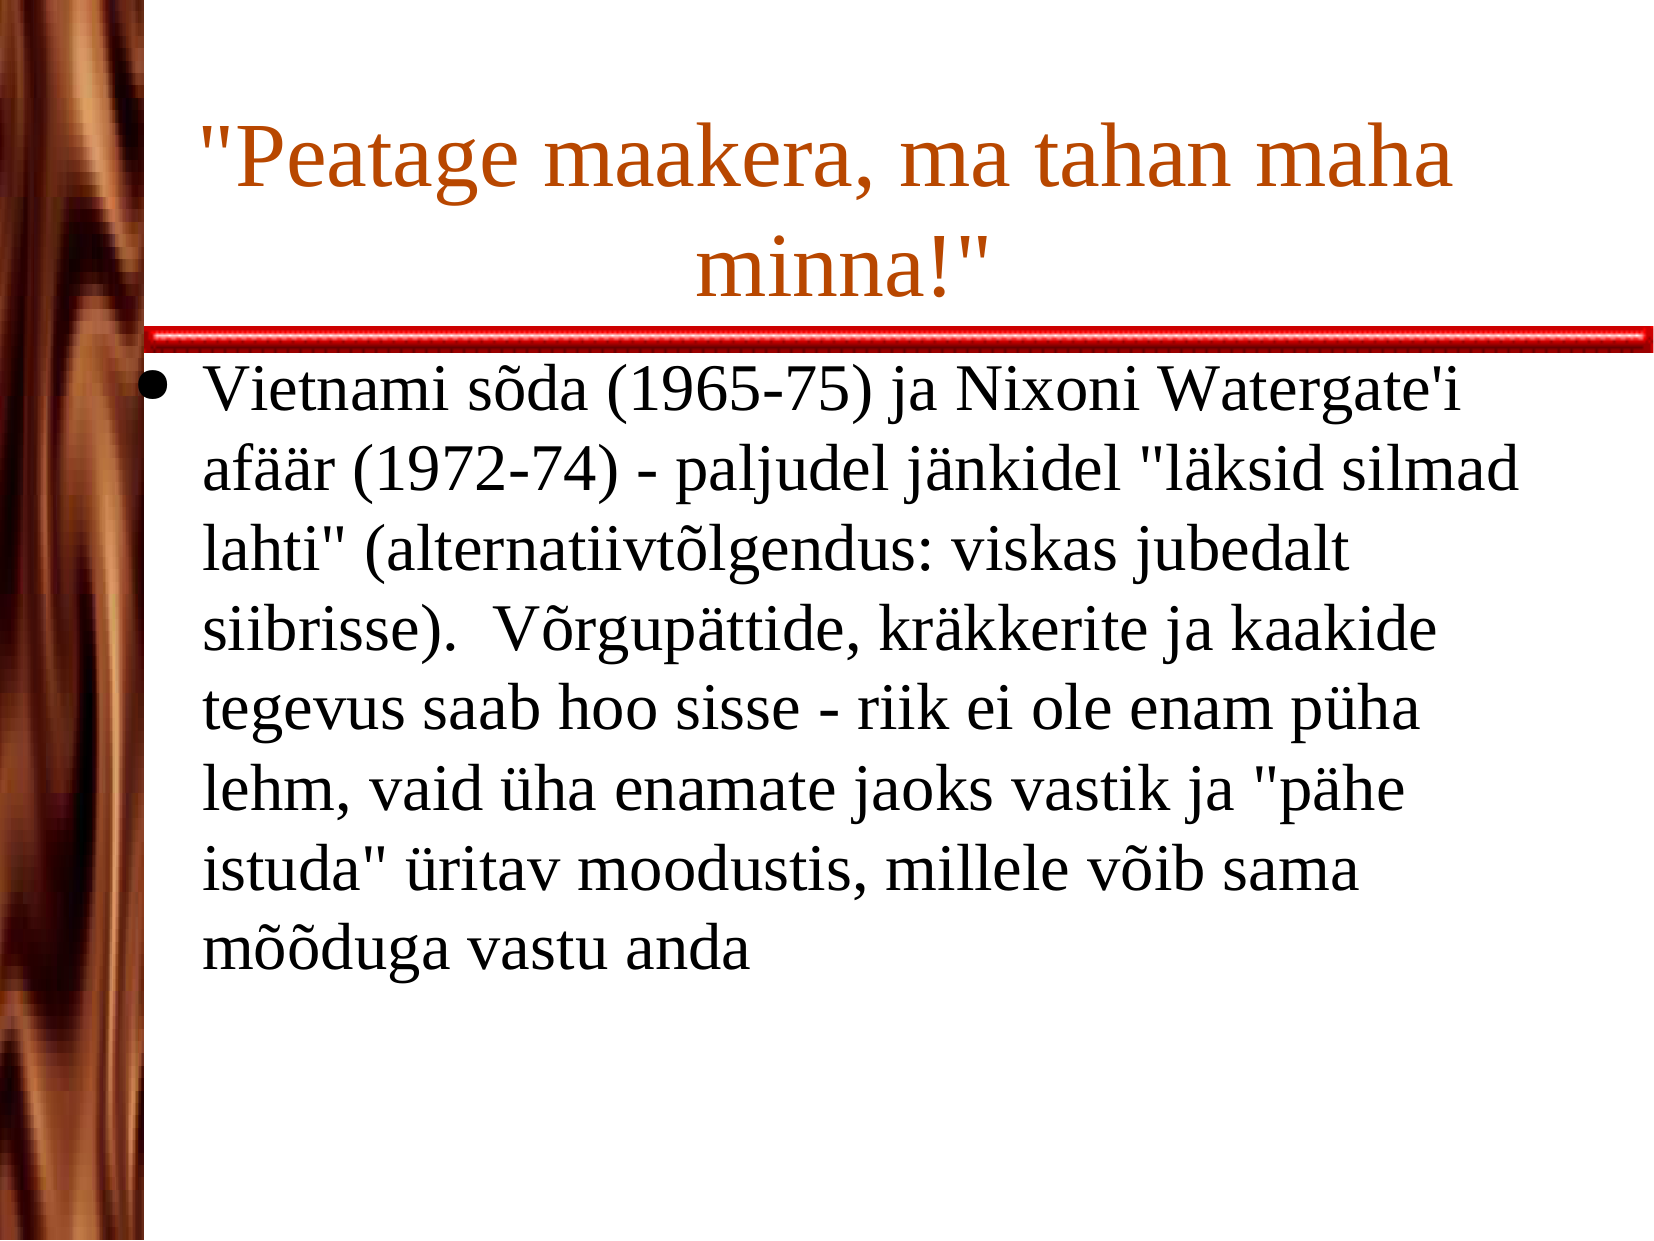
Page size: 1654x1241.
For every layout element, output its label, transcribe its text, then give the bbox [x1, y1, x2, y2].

list Vietnami sõda (1965-75) ja Nixoni Watergate'i afäär (1972-74) - paljudel jänkidel "läksid silmad lahti" (alternatiivtõlgendus: viskas jubedalt siibrisse). Võrgupättide, kräkkerite ja kaakide tegevus saab hoo sisse - riik ei ole enam püha lehm, vaid üha enamate jaoks vastik ja "pähe istuda" üritav moodustis, millele võib sama mõõduga vastu anda [121, 344, 1533, 1126]
title "Peatage maakera, ma tahan maha minna!" [121, 100, 1533, 312]
picture [0, 0, 1654, 1240]
